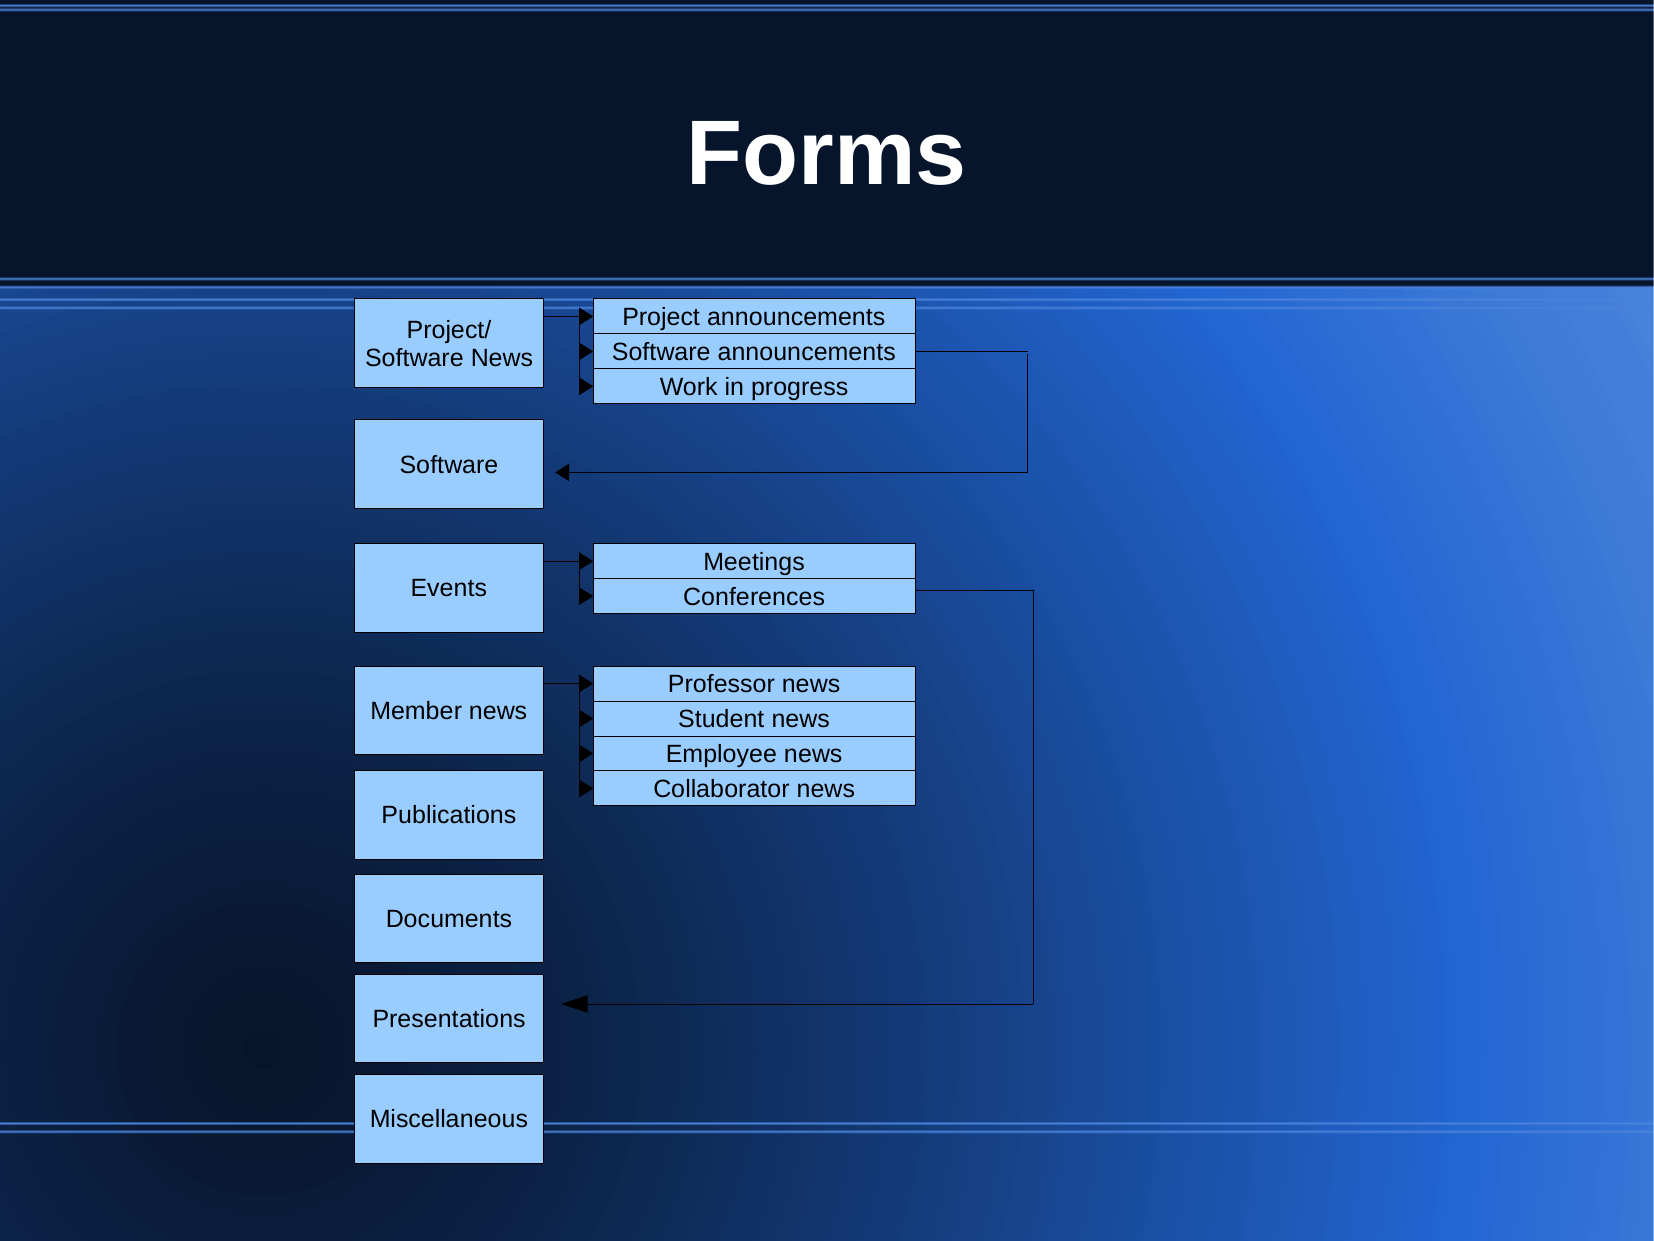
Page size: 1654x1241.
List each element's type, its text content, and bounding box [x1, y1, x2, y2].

text_box Work in progress [593, 368, 916, 404]
text_box Publications [354, 770, 544, 860]
text_box Professor news [593, 666, 916, 701]
text_box Miscellaneous [354, 1074, 544, 1164]
text_box Collaborator news [593, 770, 916, 806]
list [82, 290, 1571, 1109]
text_box Events [354, 543, 544, 633]
text_box Student news [593, 701, 916, 736]
text_box Documents [354, 874, 544, 963]
text_box Software announcements [593, 333, 916, 368]
text_box Project announcements [593, 298, 916, 333]
text_box Employee news [593, 736, 916, 770]
text_box Project/ Software News [354, 298, 544, 388]
text_box Conferences [593, 578, 916, 614]
picture [0, 0, 1654, 1241]
text_box Meetings [593, 543, 916, 578]
title Forms [82, 49, 1571, 257]
text_box Software [354, 419, 544, 509]
text_box Member news [354, 666, 544, 755]
text_box Presentations [354, 974, 544, 1063]
